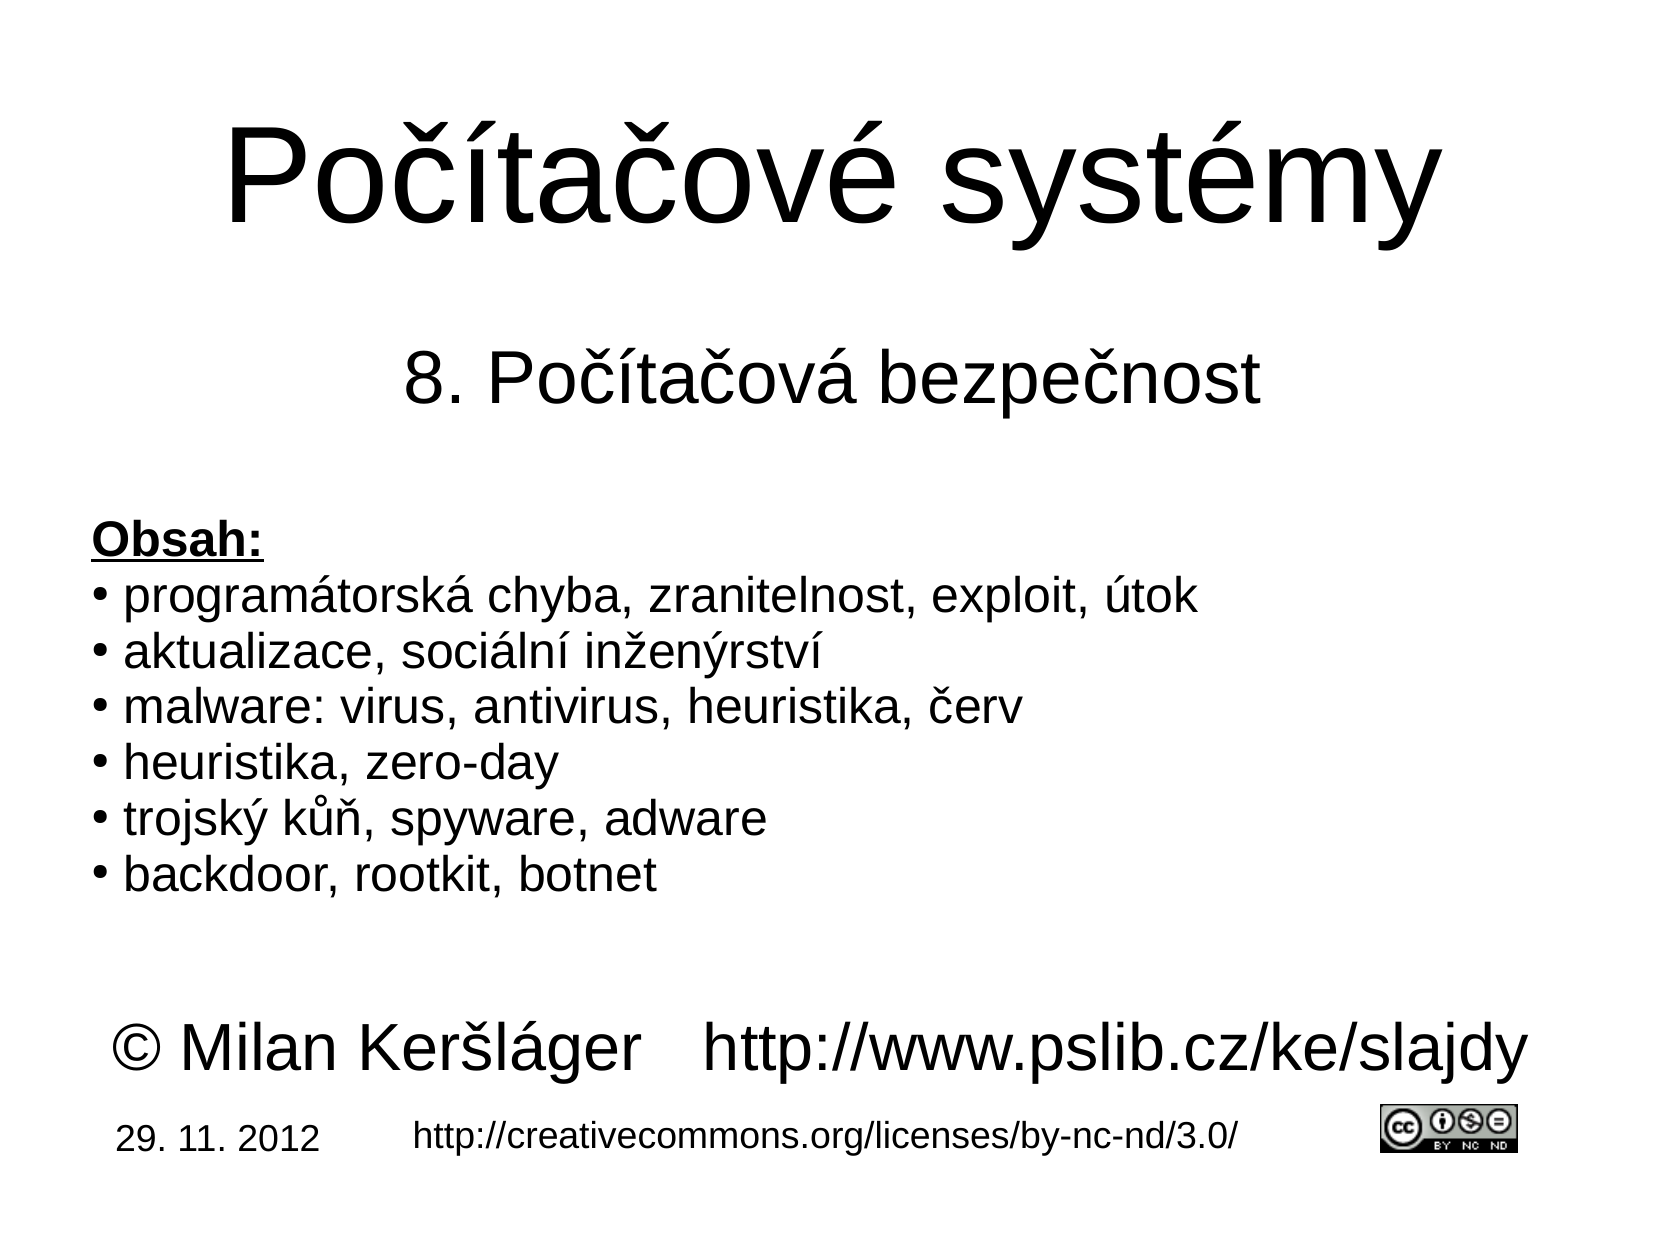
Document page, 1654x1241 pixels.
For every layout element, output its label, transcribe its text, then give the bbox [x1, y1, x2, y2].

text_box 29.11.2012 [100, 1110, 337, 1168]
text_box http://creativecommons.org/licenses/by-nc-nd/3.0/ [339, 1107, 1313, 1165]
picture [1380, 1104, 1518, 1153]
title Počítačové systémy 8. Počítačová bezpečnost [88, 56, 1577, 461]
list © Milan Keršláger http://www.pslib.cz/ke/slajdy [76, 1021, 1565, 1087]
text_box Obsah: programátorská chyba, zranitelnost, exploit, útok aktualizace, sociální inženýrství malware: virus, antivirus, heuristika, červ heuristika, zero-day trojský kůň, spyware, adware backdoor, rootkit, botnet [76, 503, 1583, 1021]
